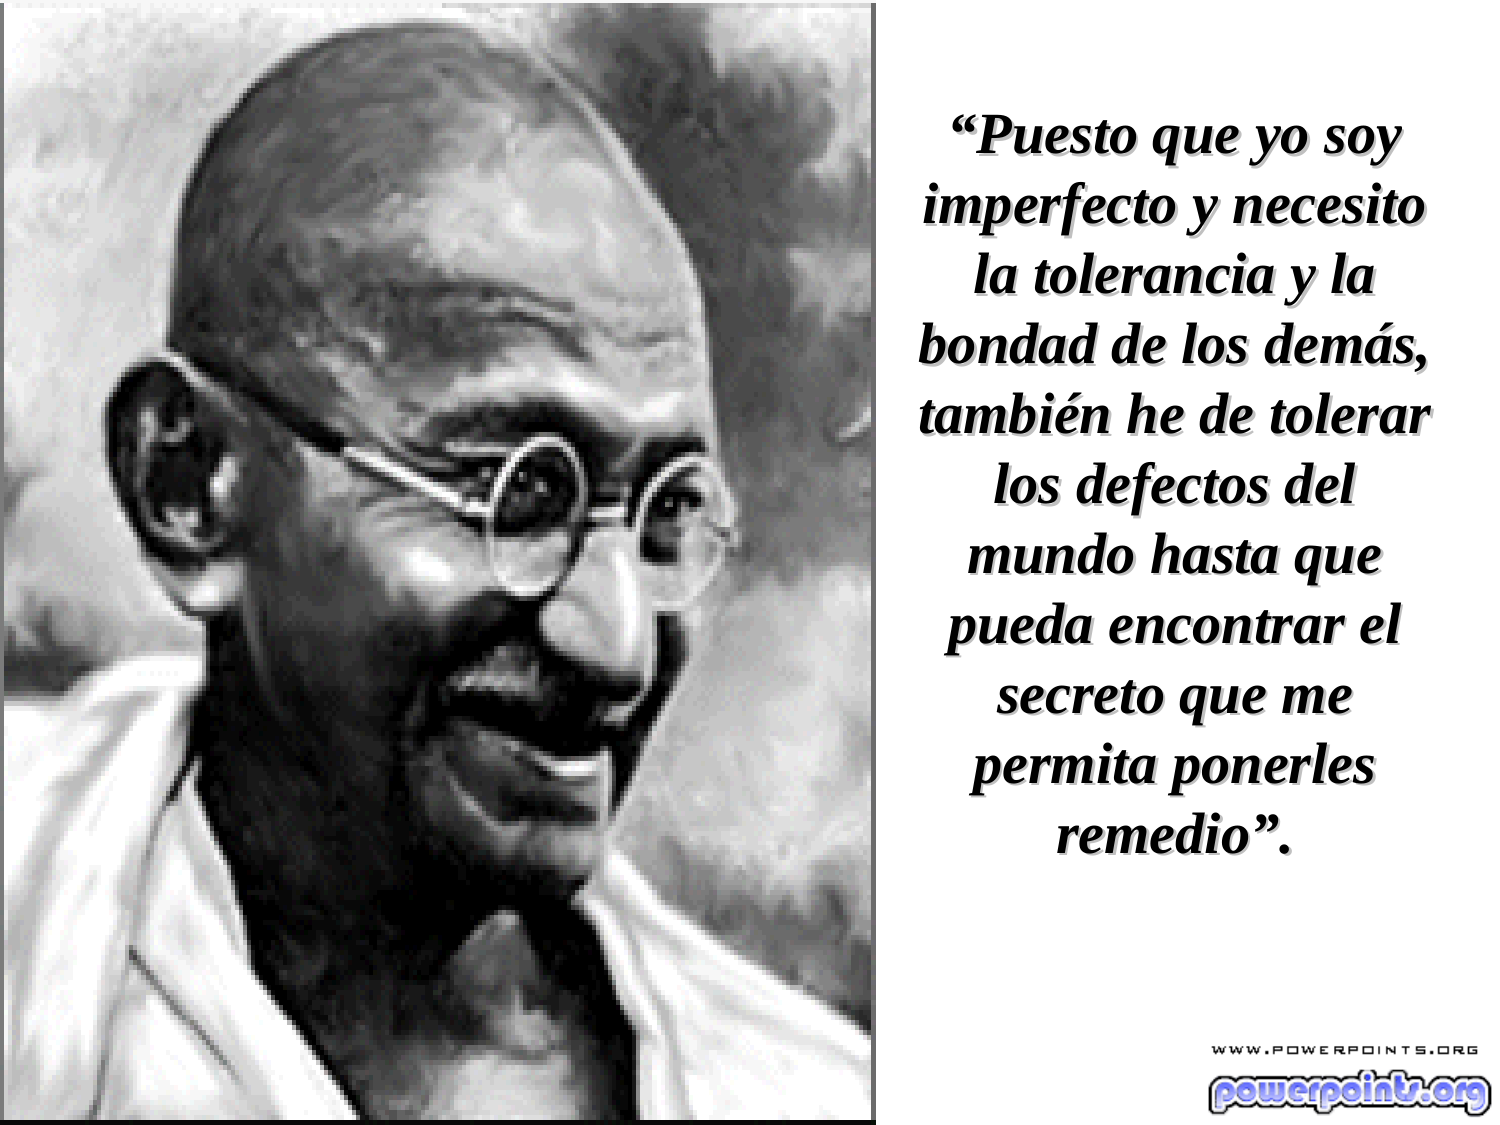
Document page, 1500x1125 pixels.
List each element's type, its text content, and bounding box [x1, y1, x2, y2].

text_box “Puesto que yo soy imperfecto y necesito la tolerancia y la bondad de los demás, también he de tolerar los defectos del mundo hasta que pueda encontrar el secreto que me permita ponerles remedio”. [899, 87, 1450, 980]
picture [0, 0, 876, 1125]
picture [1198, 1034, 1500, 1125]
